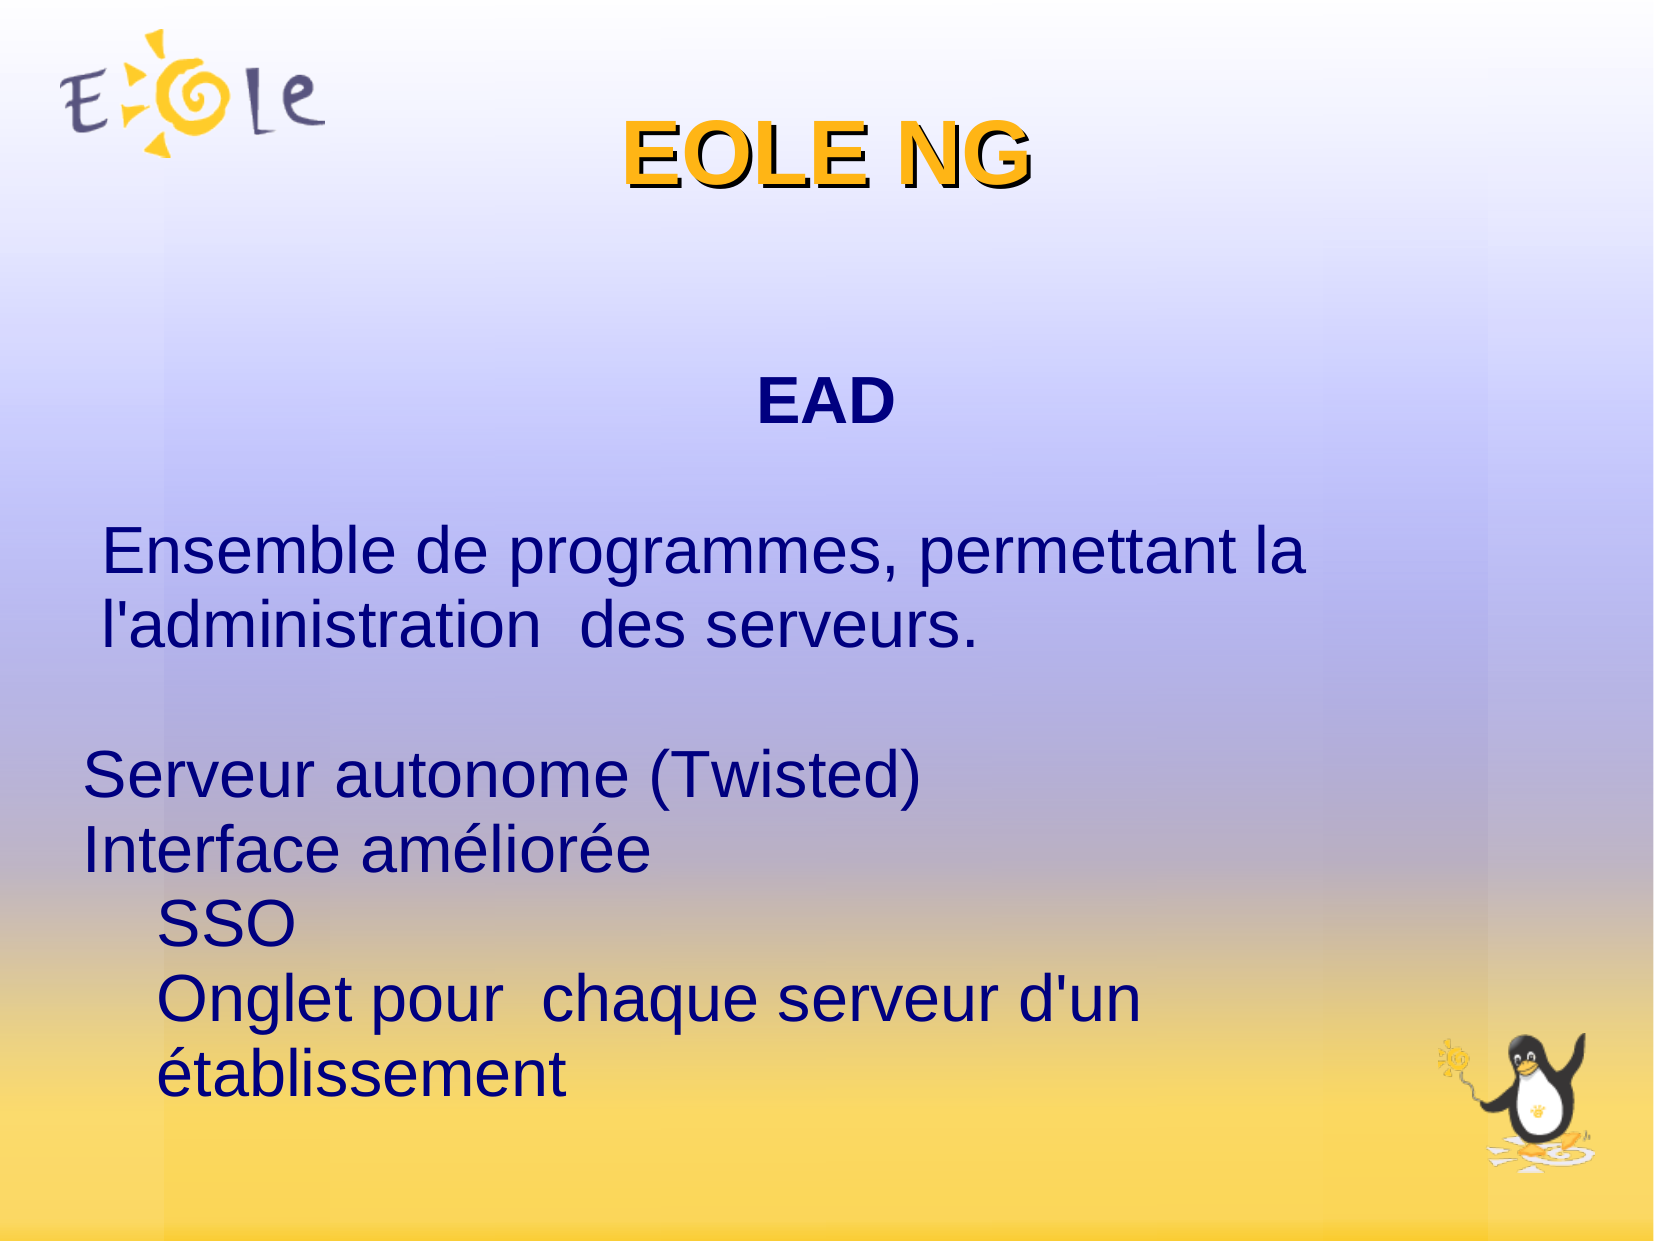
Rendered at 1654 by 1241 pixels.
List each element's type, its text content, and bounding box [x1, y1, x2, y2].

subtitle EAD Ensemble de programmes, permettant la l'administration des serveurs. Serveur autonome (Twisted) Interface améliorée SSO Onglet pour chaque serveur d'un établissement [82, 239, 1571, 1160]
picture [0, 0, 1654, 1241]
title EOLE NG [82, 49, 1571, 239]
